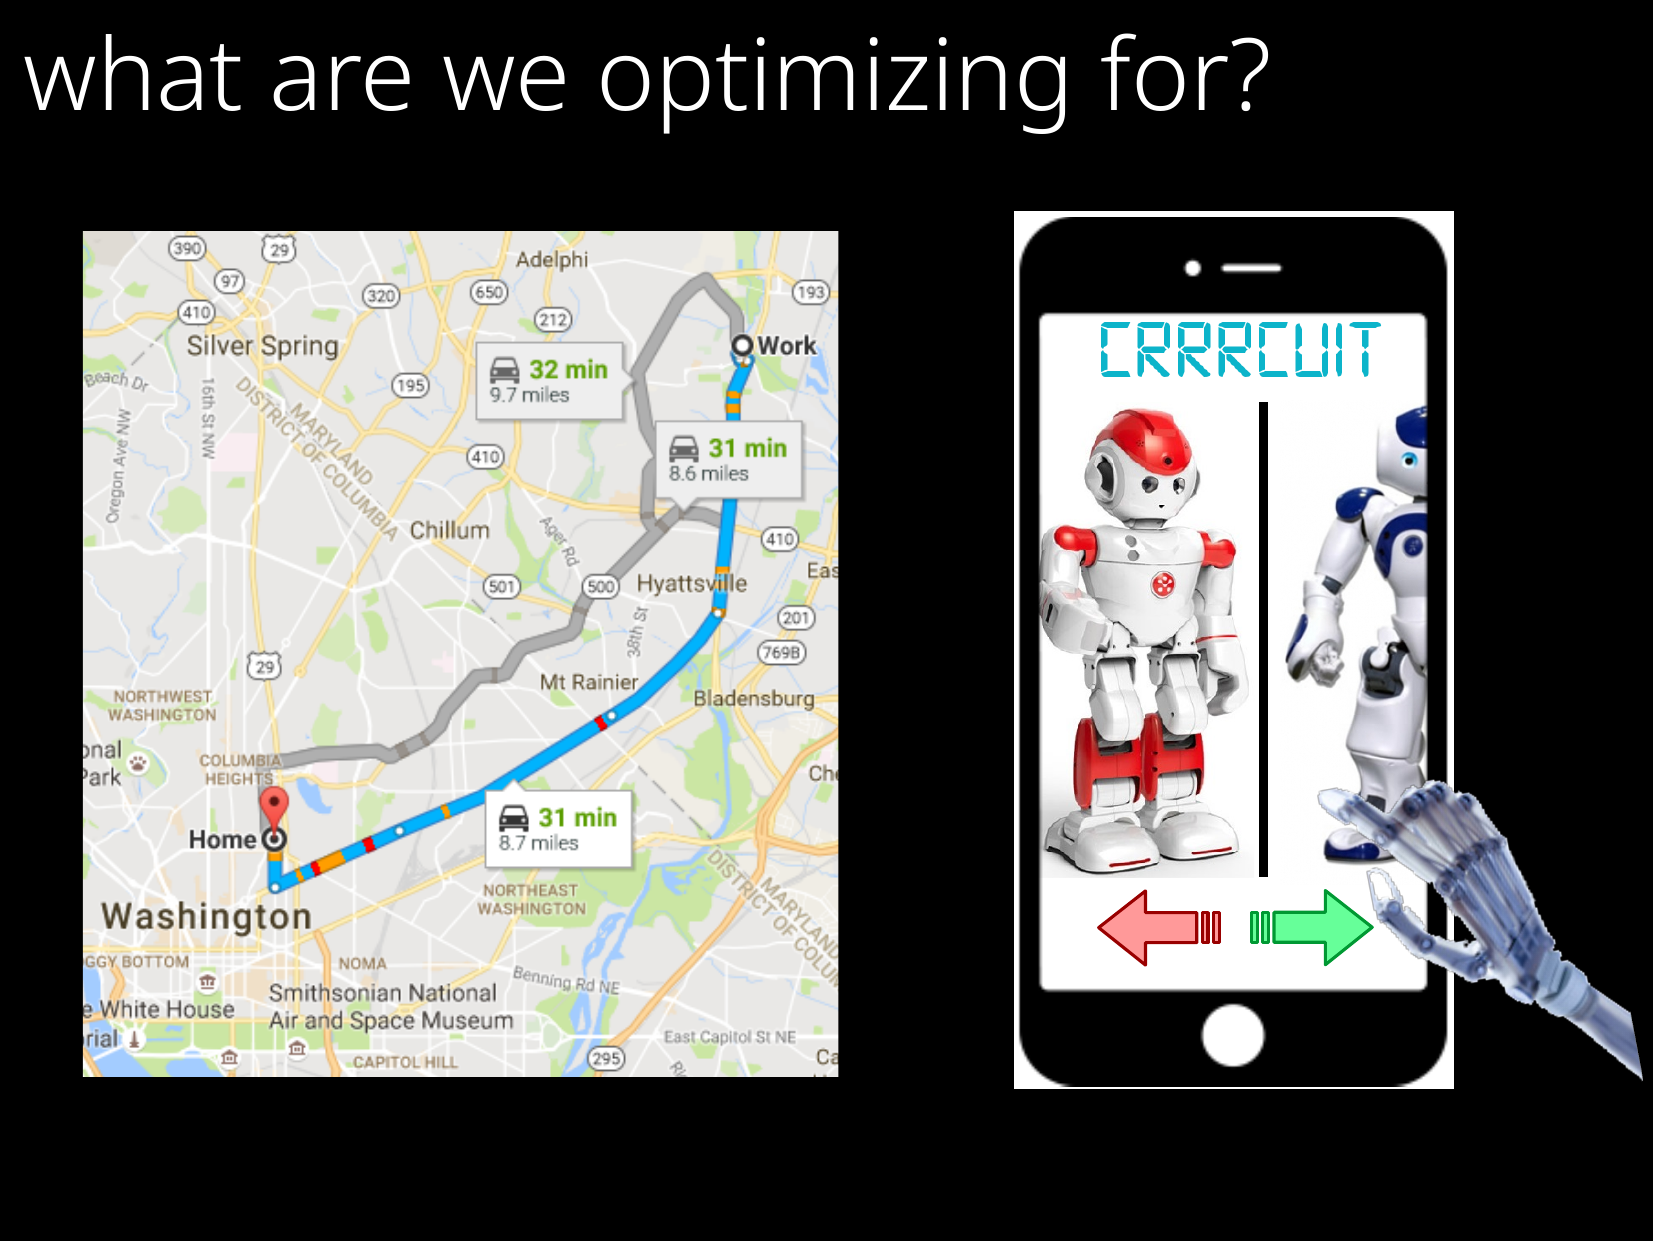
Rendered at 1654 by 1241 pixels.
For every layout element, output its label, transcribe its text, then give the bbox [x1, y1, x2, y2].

picture [1006, 217, 1643, 1137]
picture [82, 231, 839, 1077]
title what are we optimizing for? [23, 5, 1622, 139]
text_box [1013, 210, 1455, 217]
